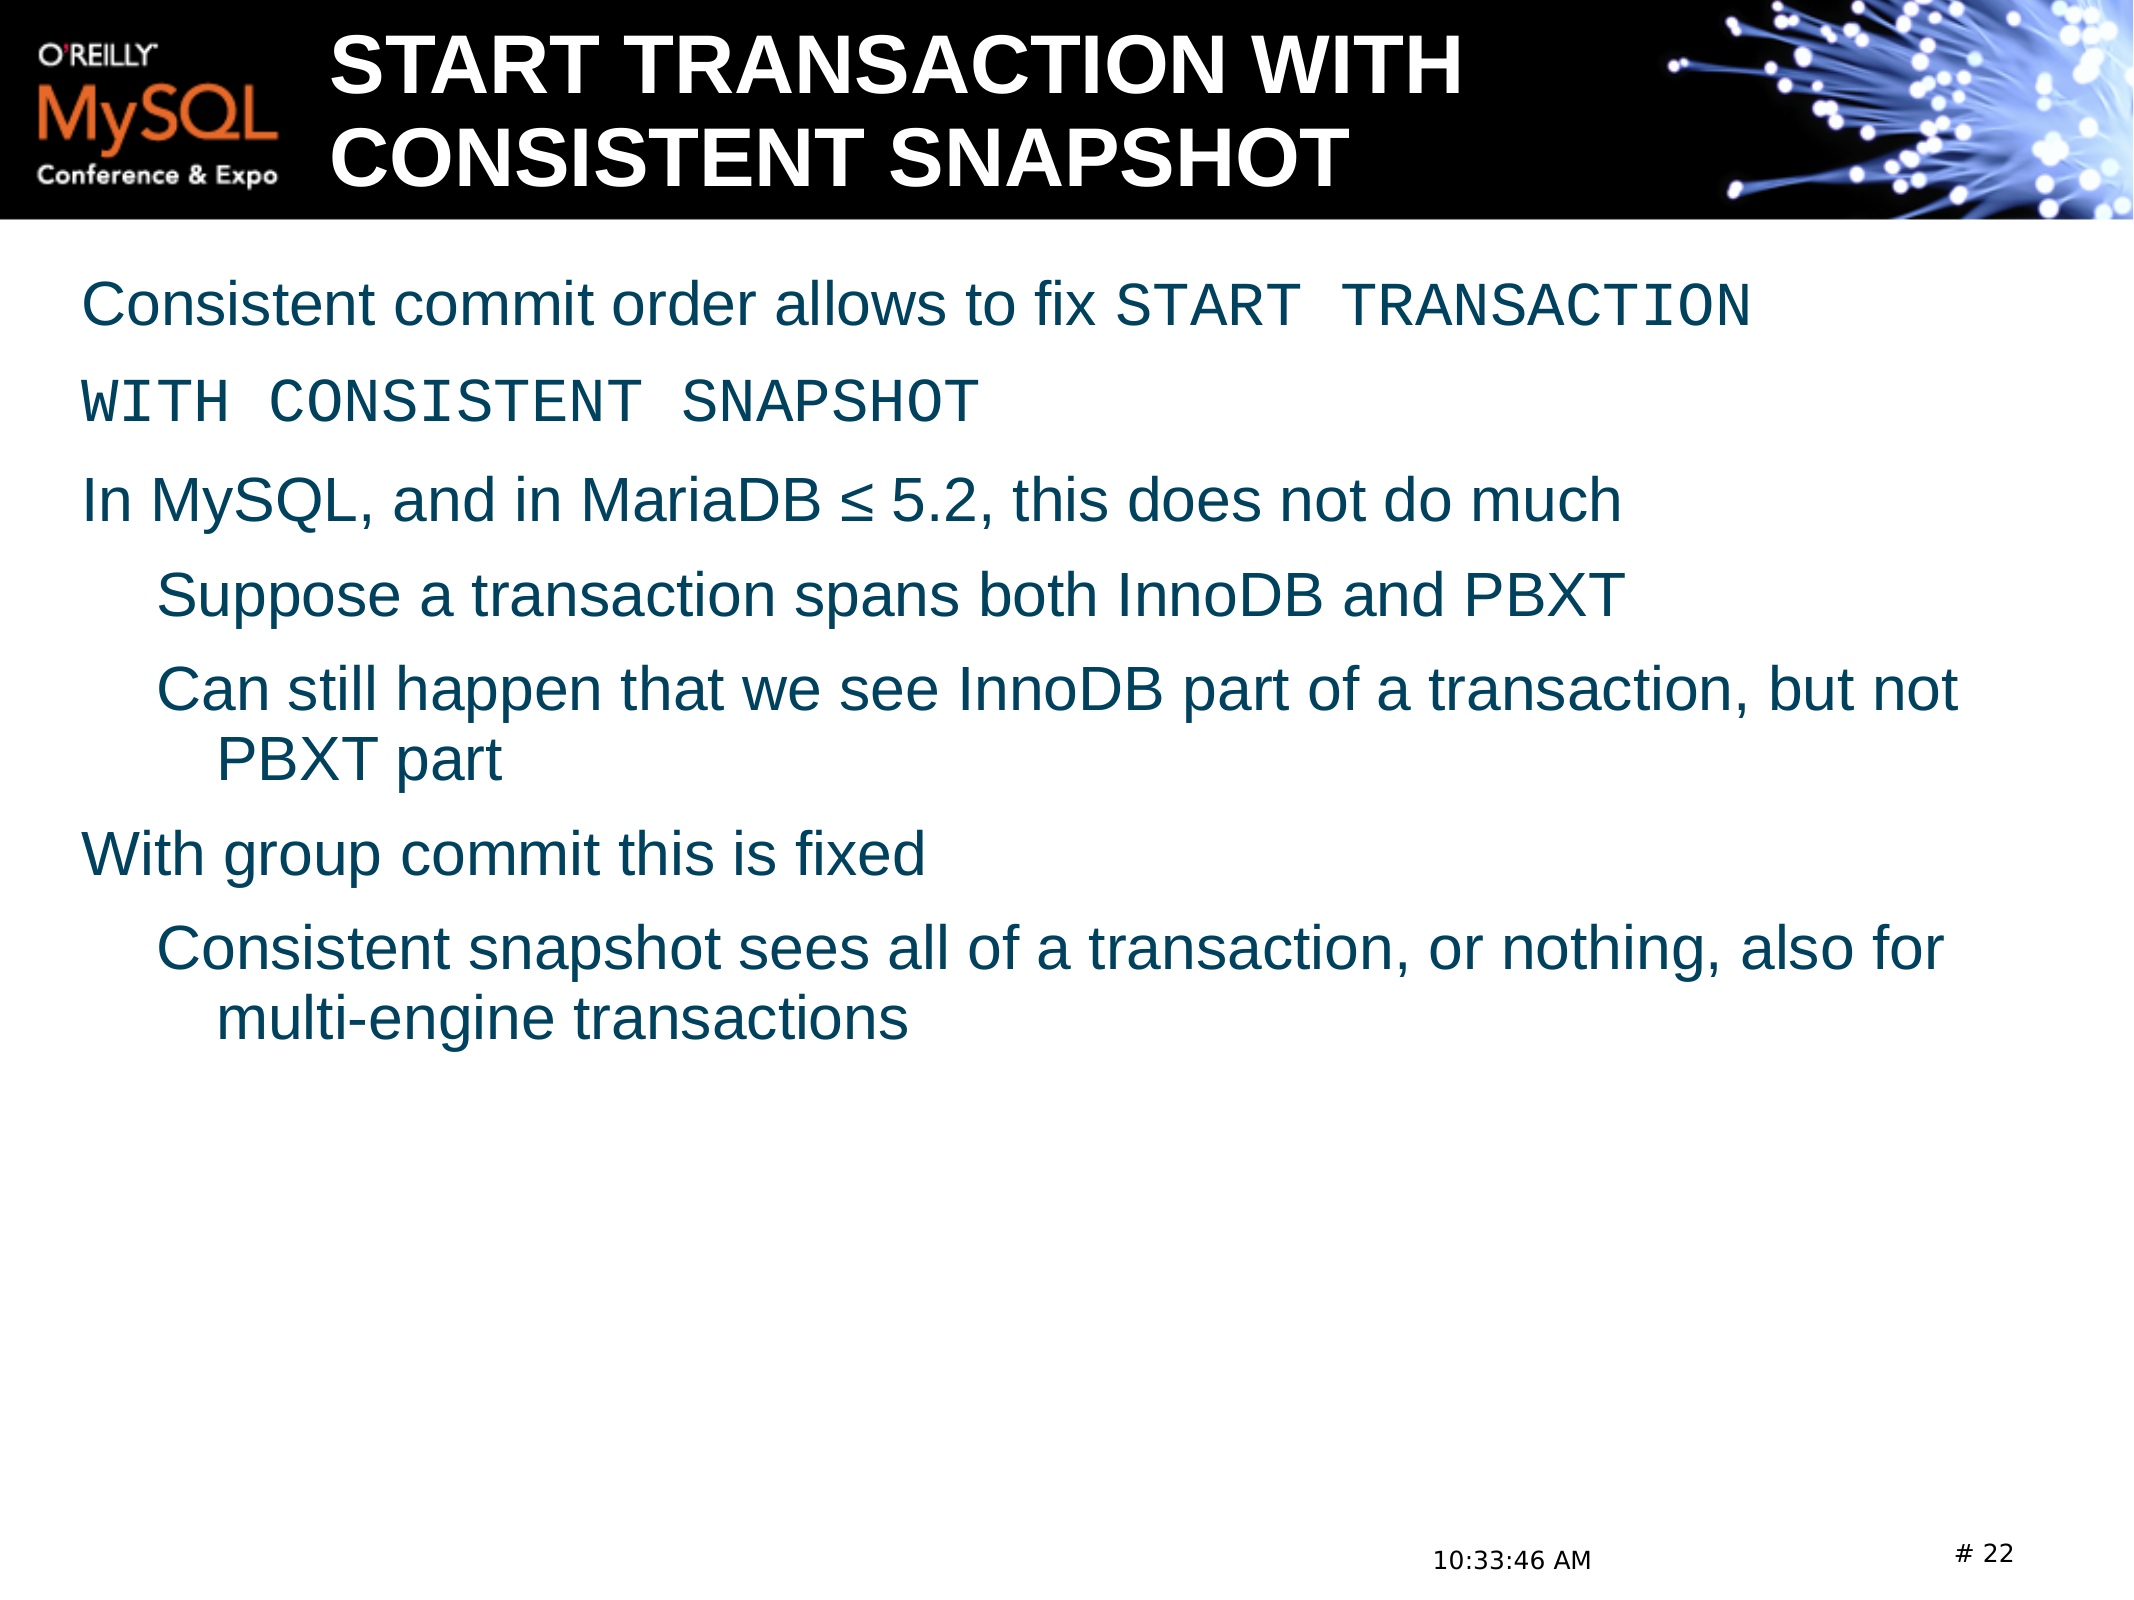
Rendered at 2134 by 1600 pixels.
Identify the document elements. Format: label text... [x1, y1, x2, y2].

list Consistent commit order allows to fix START TRANSACTION WITH CONSISTENT SNAPSHOT In MySQL, and in MariaDB ≤ 5.2, this does not do much Suppose a transaction spans both InnoDB and PBXT Can still happen that we see InnoDB part of a transaction, but not PBXT part With group commit this is fixed Consistent snapshot sees all of a transaction, or nothing, also for multi-engine transactions [0, 260, 2100, 1335]
picture [0, 0, 2134, 1600]
title START TRANSACTION WITH CONSISTENT SNAPSHOT [321, 10, 2049, 260]
